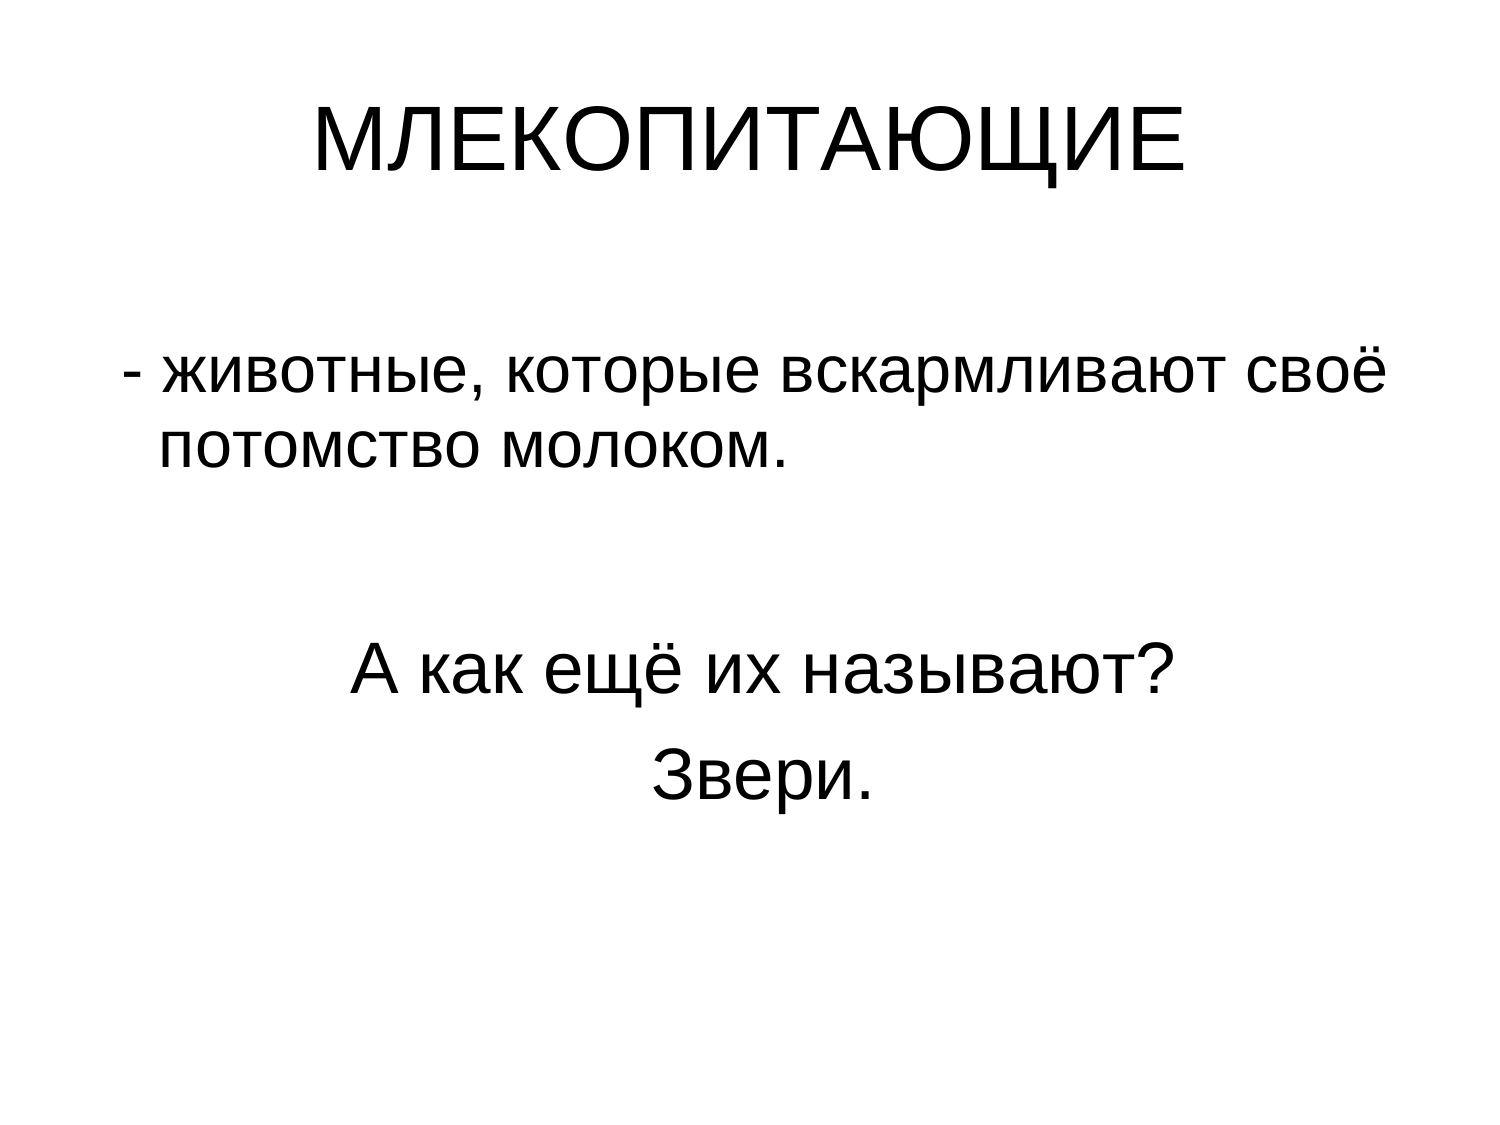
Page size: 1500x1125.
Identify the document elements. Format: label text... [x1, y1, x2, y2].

title МЛЕКОПИТАЮЩИЕ [75, 45, 1426, 233]
list - животные, которые вскармливают своё потомство молоком. А как ещё их называют? Звери. [88, 324, 1439, 1034]
